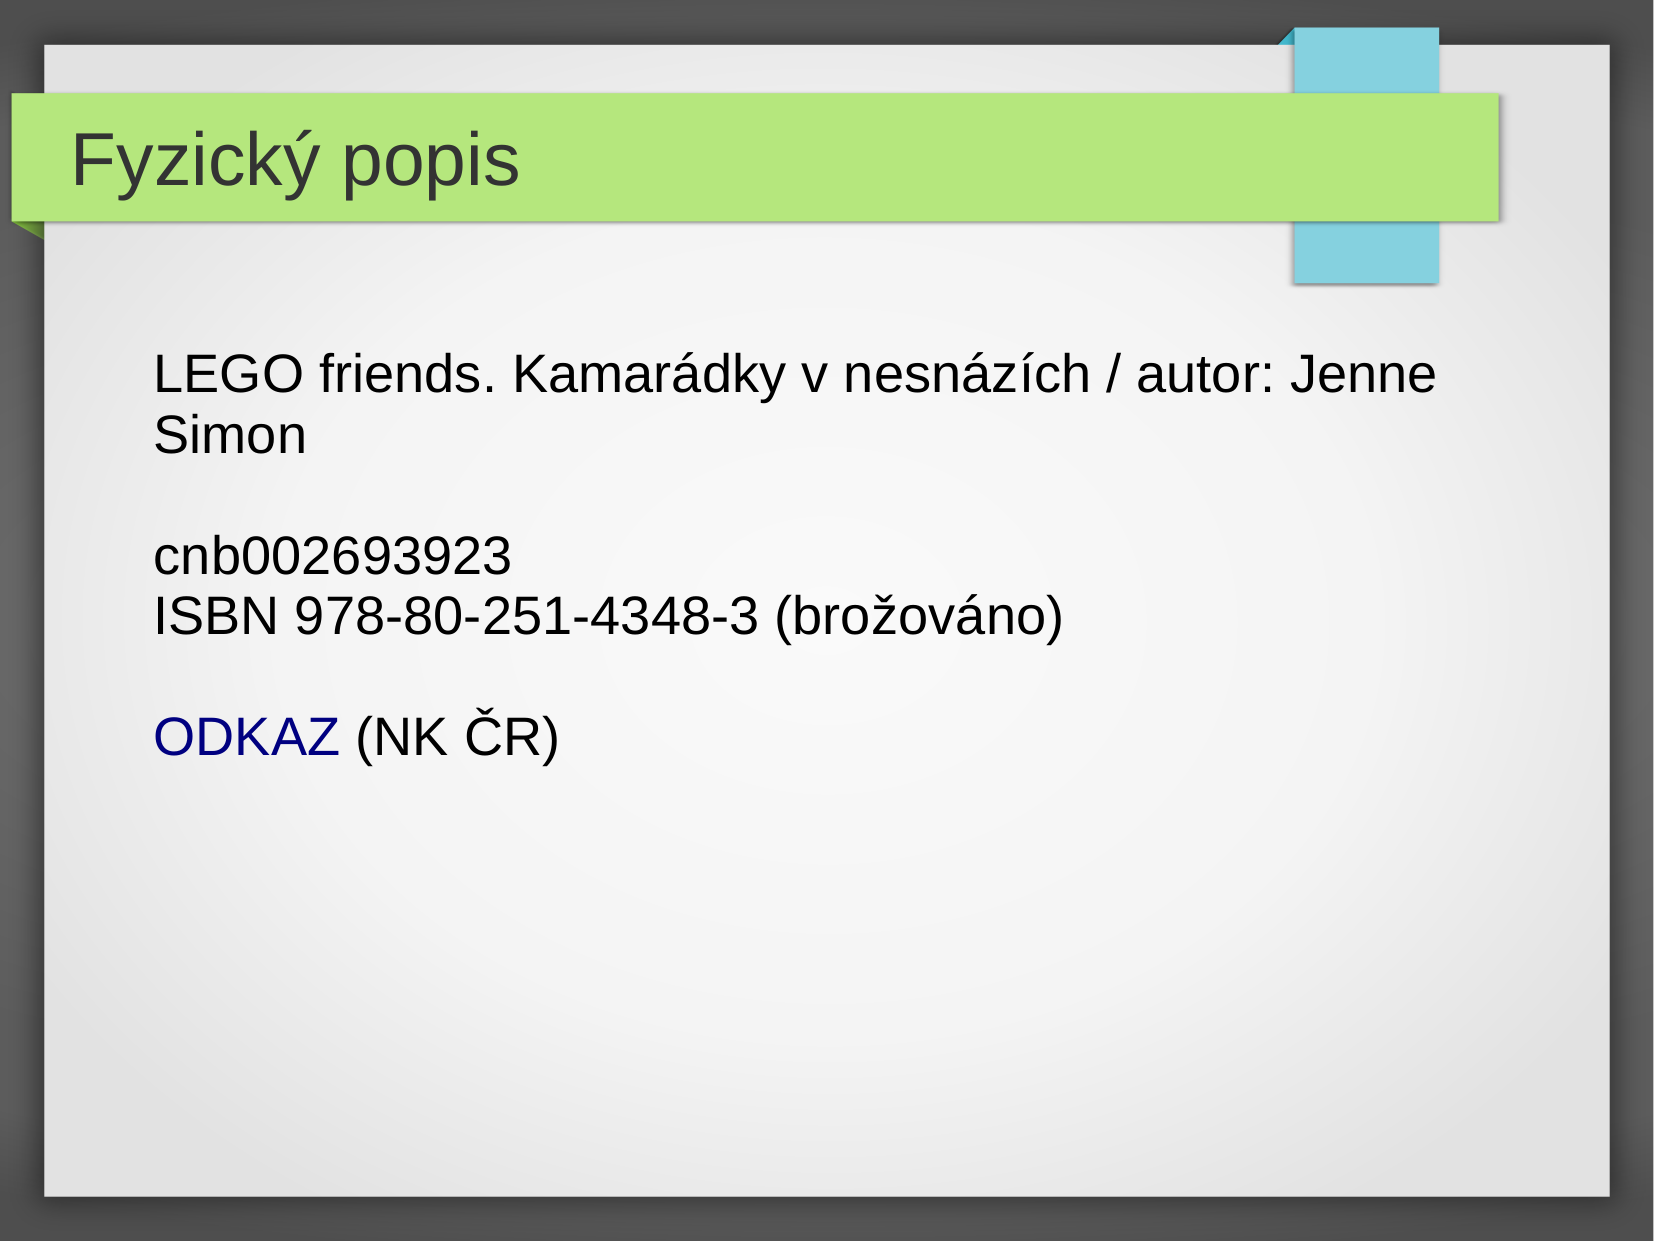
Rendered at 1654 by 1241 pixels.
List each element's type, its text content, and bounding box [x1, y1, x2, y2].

list LEGO friends. Kamarádky v nesnázích / autor: Jenne Simon cnb002693923 ISBN 978-80-251-4348-3 (brožováno) ODKAZ (NK ČR) [82, 343, 1538, 1063]
title Fyzický popis [70, 106, 1229, 213]
picture [0, 0, 1654, 1241]
